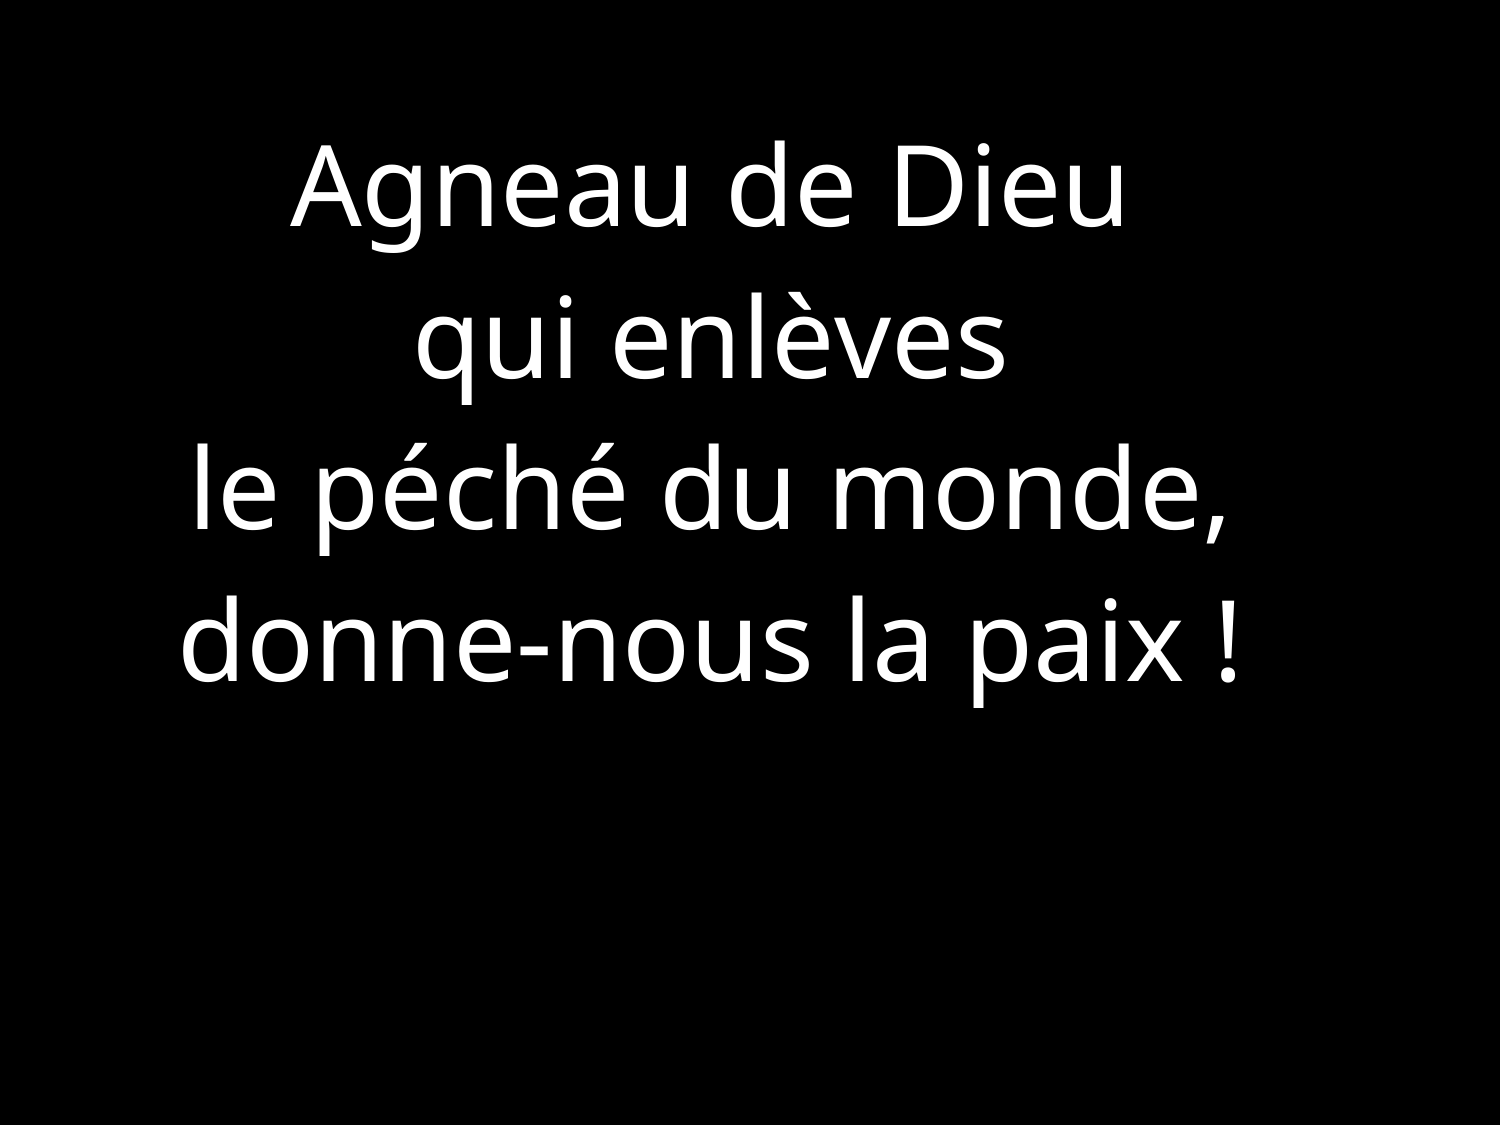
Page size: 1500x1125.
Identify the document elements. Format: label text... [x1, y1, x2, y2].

list Agneau de Dieu qui enlèves le péché du monde, donne-nous la paix ! [106, 106, 1489, 922]
